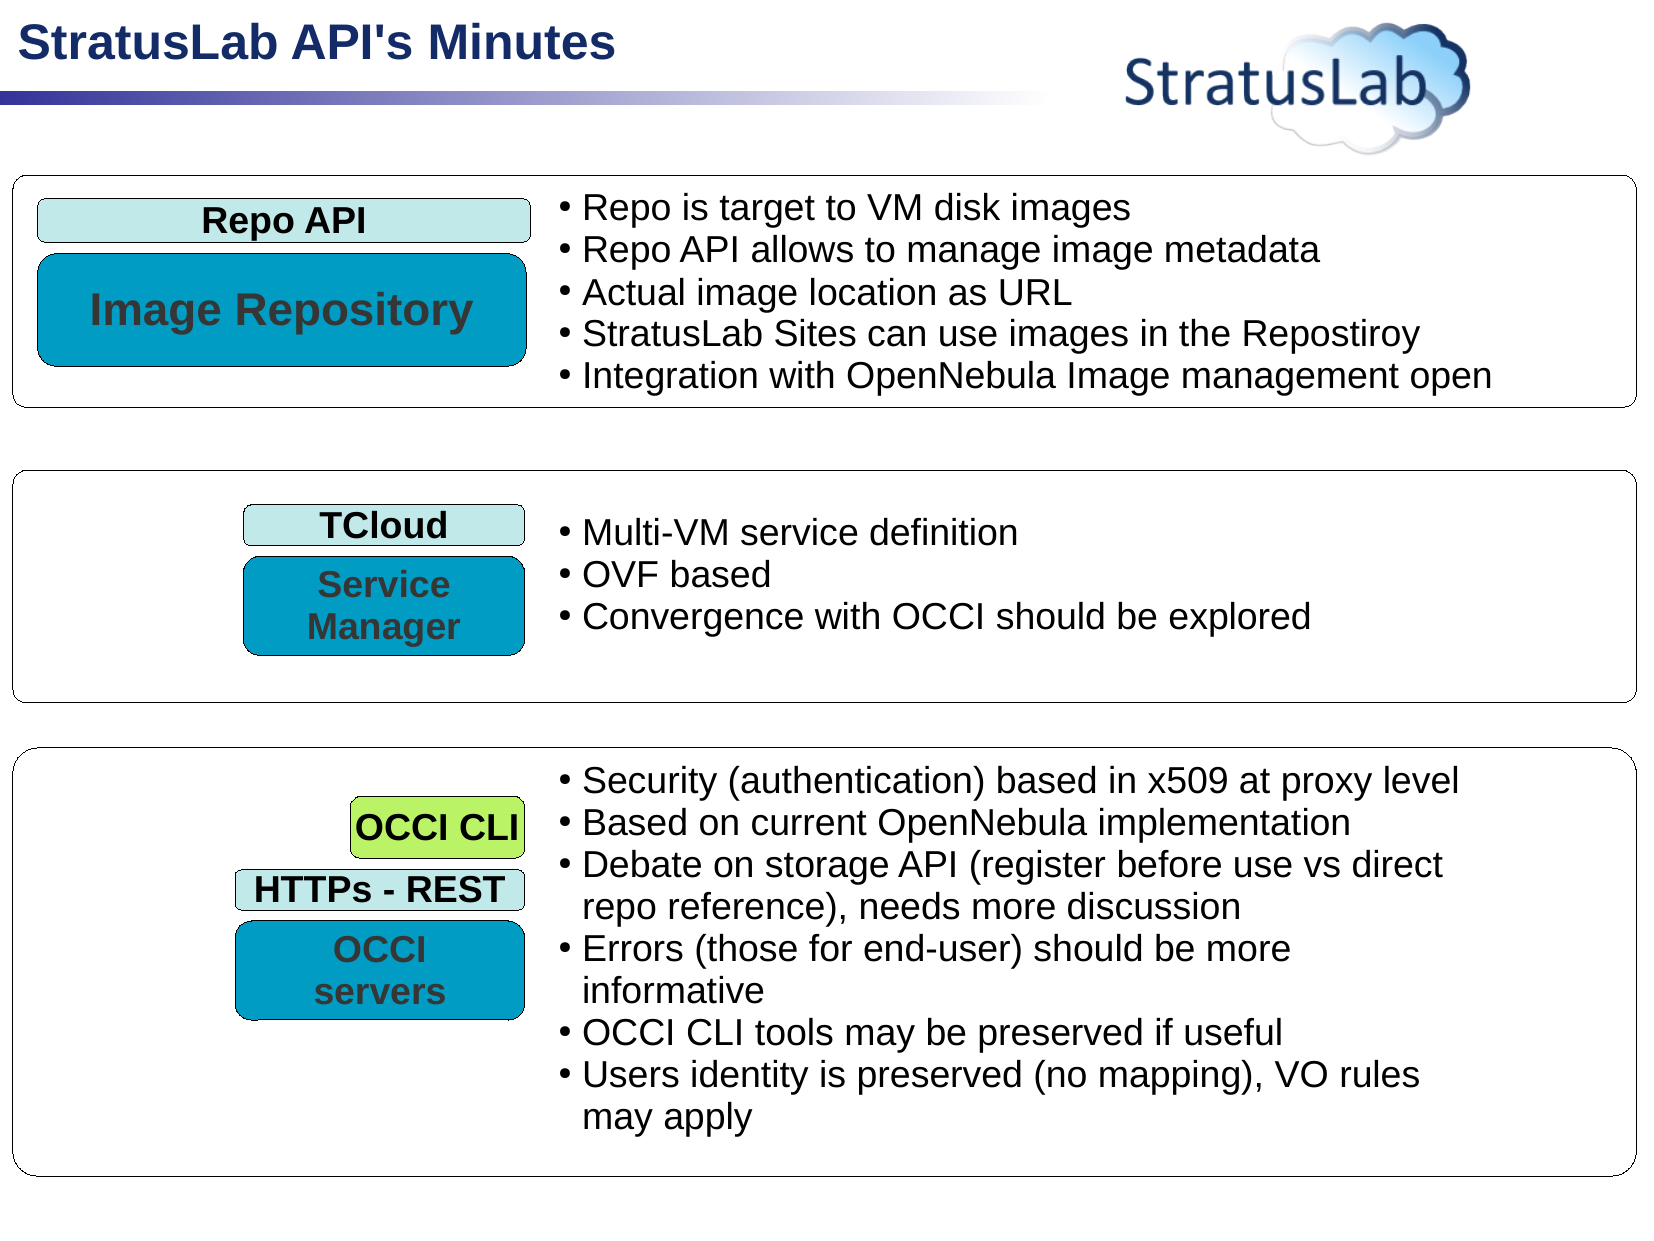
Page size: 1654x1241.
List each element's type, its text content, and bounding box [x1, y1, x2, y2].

text_box TCloud [243, 504, 525, 546]
text_box Repo is target to VM disk images Repo API allows to manage image metadata Actual image location as URL StratusLab Sites can use images in the Repostiroy Integration with OpenNebula Image management open [543, 179, 1508, 405]
text_box OCCI CLI [350, 796, 525, 859]
text_box Repo API [37, 198, 531, 243]
text_box HTTPs - REST [235, 869, 525, 911]
text_box OCCI servers [235, 920, 525, 1021]
text_box Security (authentication) based in x509 at proxy level Based on current OpenNebula implementation Debate on storage API (register before use vs direct repo reference), needs more discussion Errors (those for end-user) should be more informative OCCI CLI tools may be preserved if useful Users identity is preserved (no mapping), VO rules may apply [543, 752, 1484, 1146]
text_box Service Manager [243, 556, 525, 656]
text_box Multi-VM service definition OVF based Convergence with OCCI should be explored [543, 504, 1327, 646]
text_box Image Repository [37, 253, 527, 367]
title StratusLab API's Minutes [2, 0, 1066, 145]
picture [1112, 19, 1478, 164]
